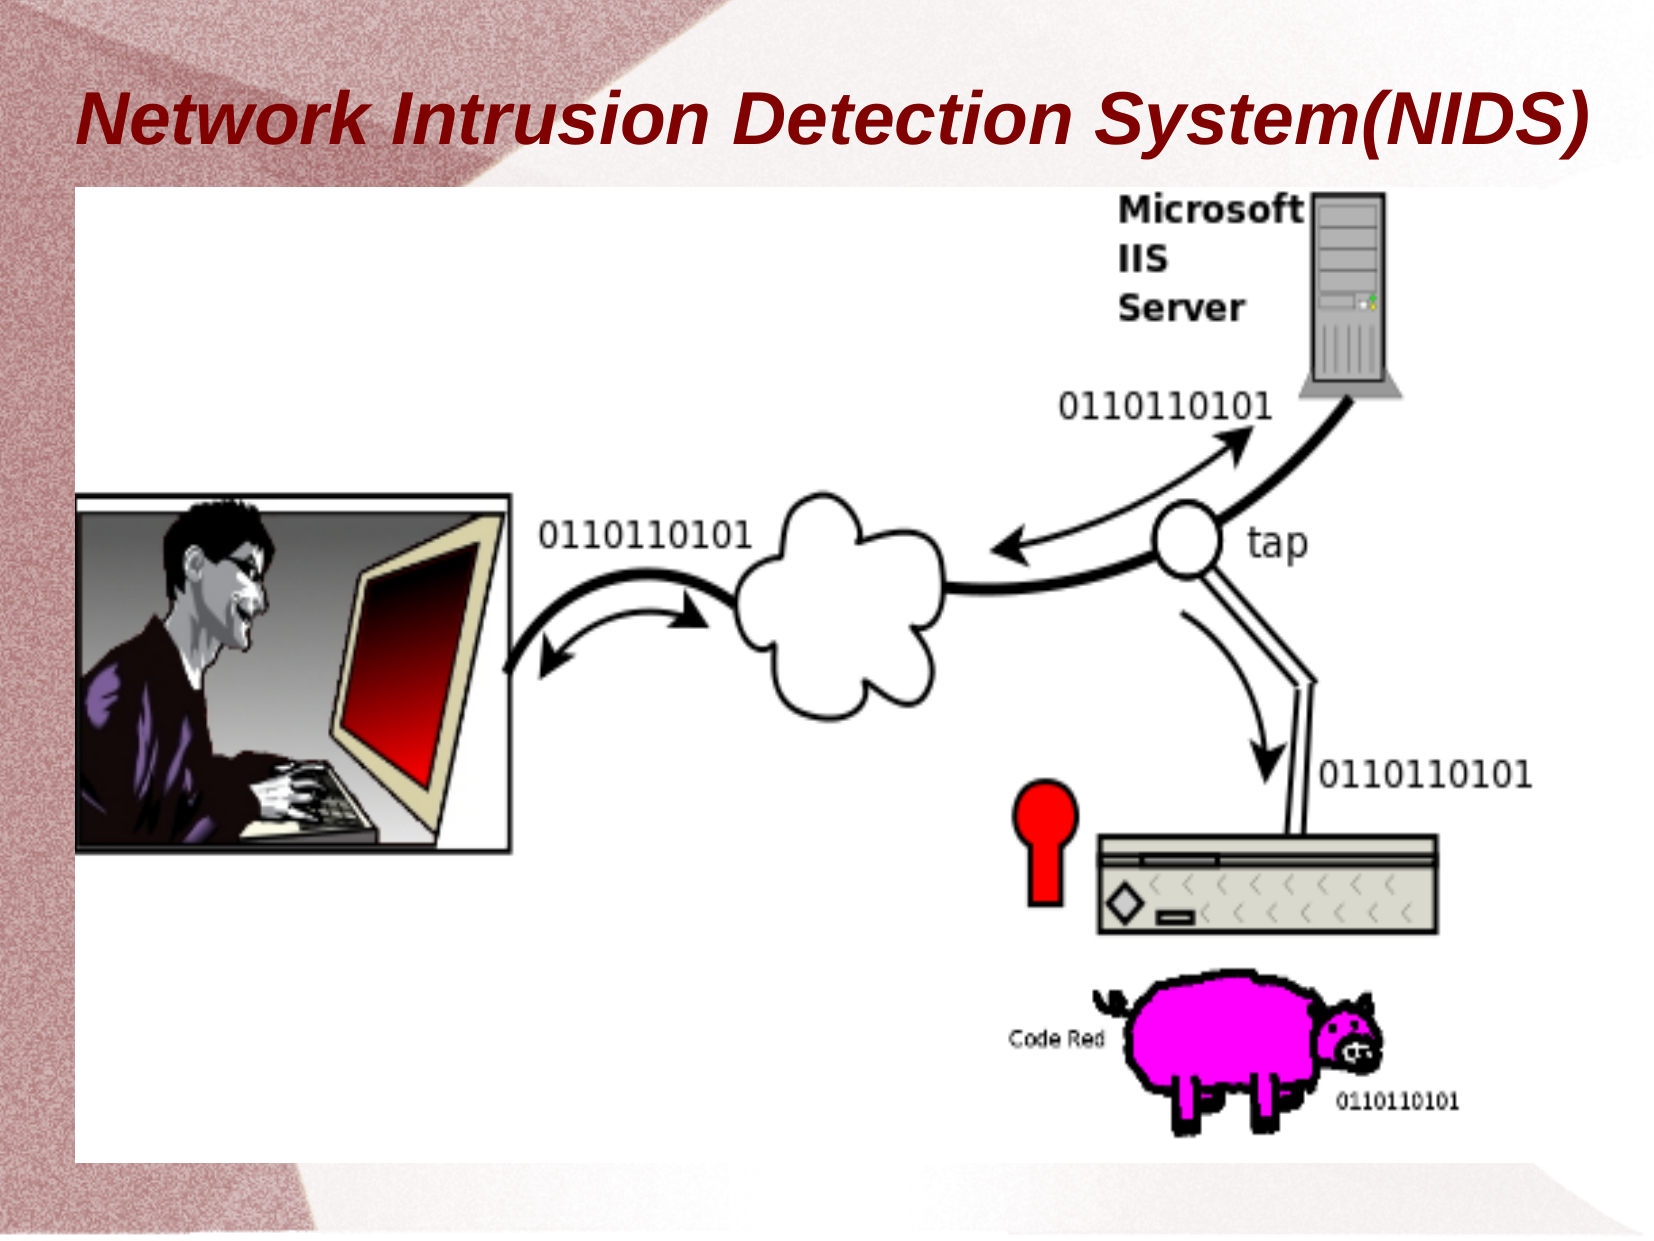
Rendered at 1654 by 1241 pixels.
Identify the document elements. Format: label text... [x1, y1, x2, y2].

title Network Intrusion Detection System(NIDS) [75, 49, 1607, 188]
picture [0, 0, 1654, 1241]
